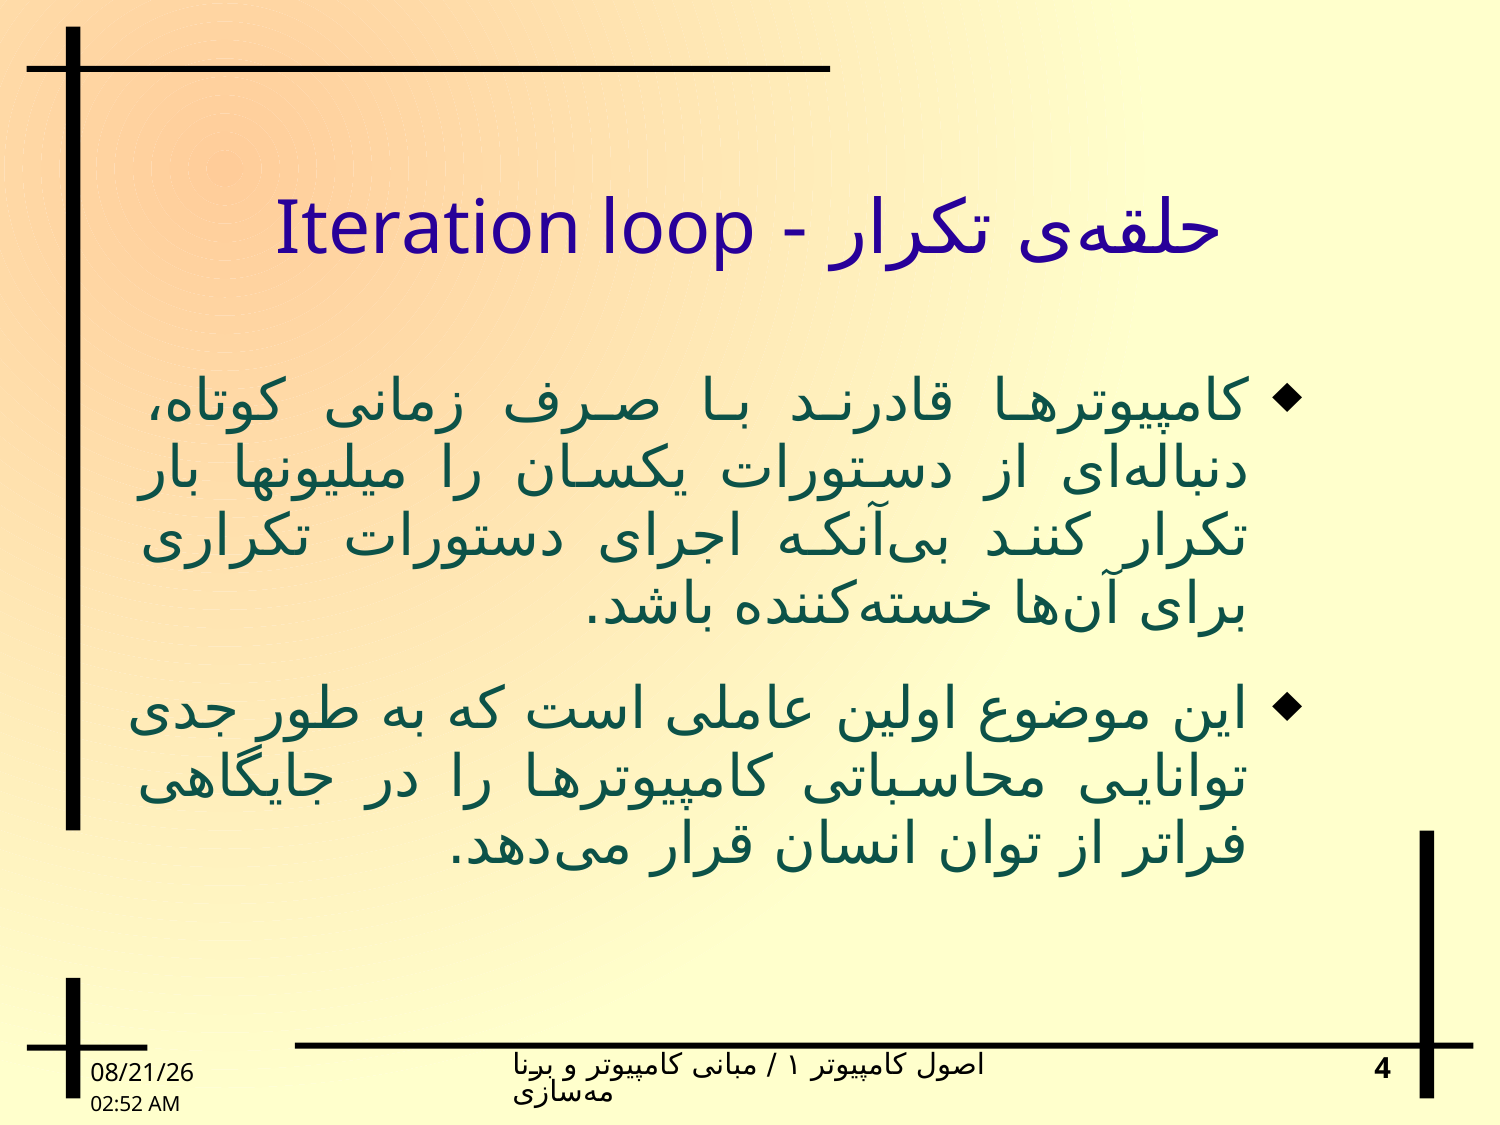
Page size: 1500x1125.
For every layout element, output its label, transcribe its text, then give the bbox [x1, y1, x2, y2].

title حلقه‌ی تکرار - Iteration loop [109, 162, 1391, 286]
list کامپیوترها قادرند با صرف زمانی کوتاه، دنباله‌ای از دستورات یکسان را میلیونها بار تکرار کنند بی‌آنکه اجرای دستورات تکراری برای آن‌ها خسته‌کننده باشد. این موضوع اولین عاملی است که به طور جدی توانایی محاسباتی کامپیوترها را در جایگاهی فراتر از توان انسان قرار می‌دهد. [127, 366, 1373, 950]
